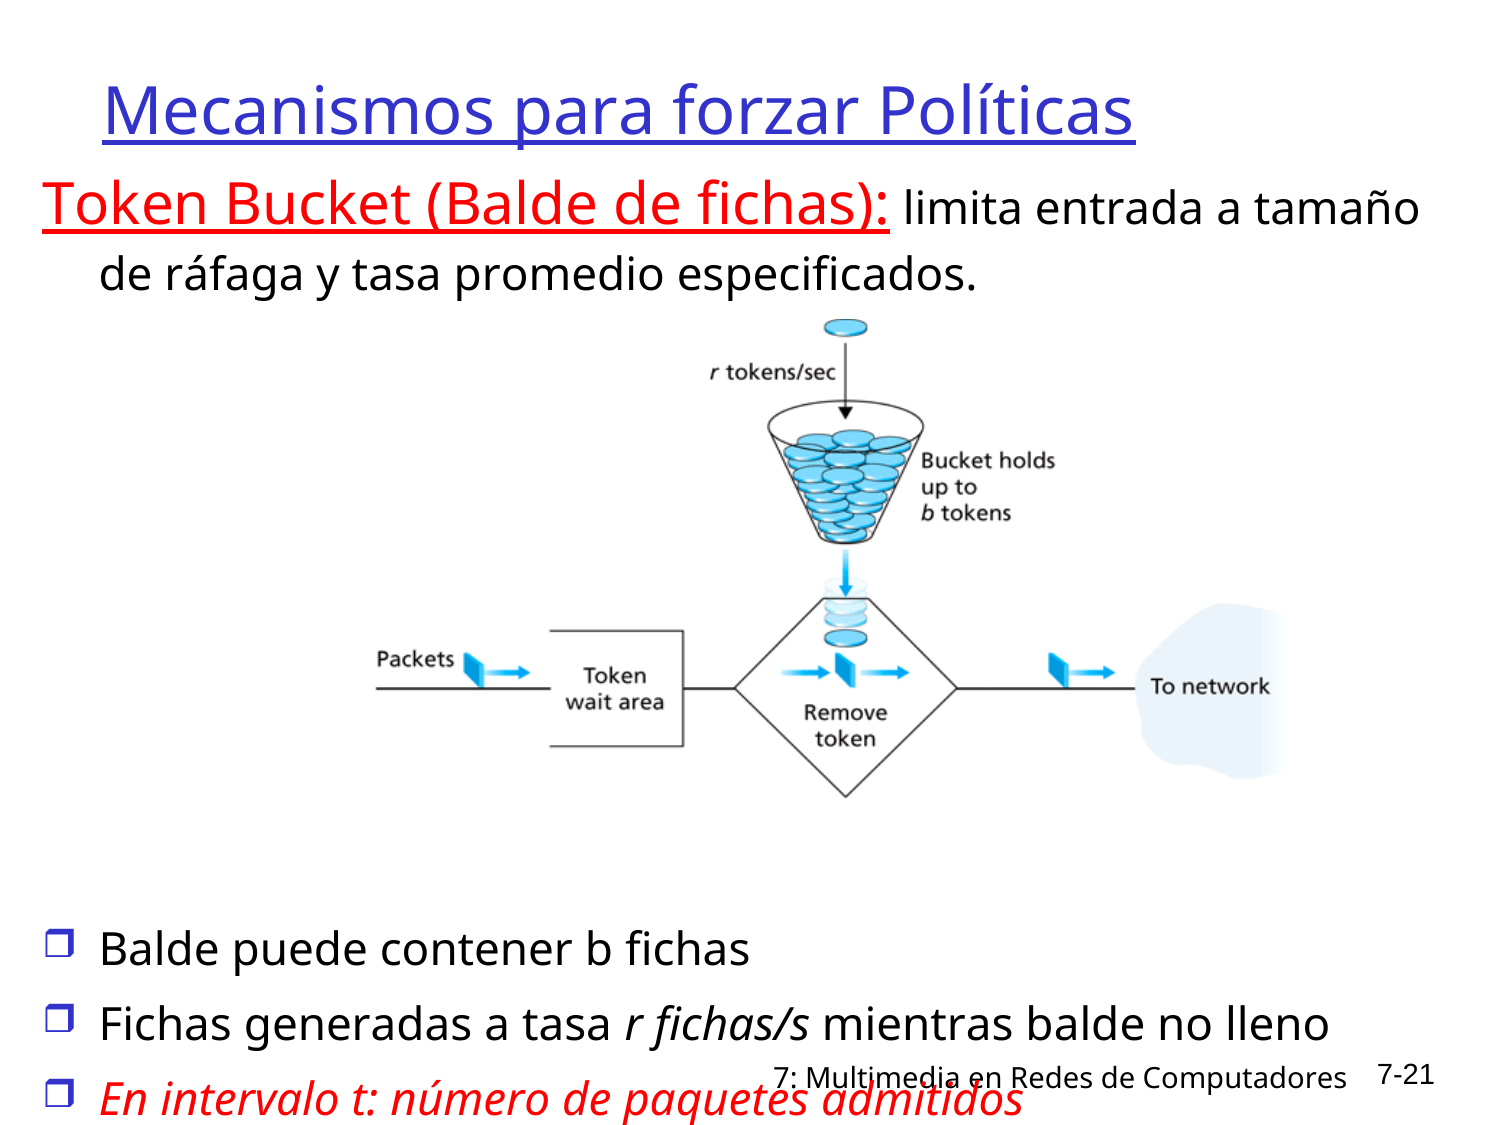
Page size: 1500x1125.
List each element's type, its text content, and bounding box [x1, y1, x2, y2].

list Token Bucket (Balde de fichas): limita entrada a tamaño de ráfaga y tasa promedio especificados. Balde puede contener b fichas Fichas generadas a tasa r fichas/s mientras balde no lleno En intervalo t: número de paquetes admitidos <= (r t + b). [27, 154, 1463, 1071]
title Mecanismos para forzar Políticas [87, 37, 1363, 154]
